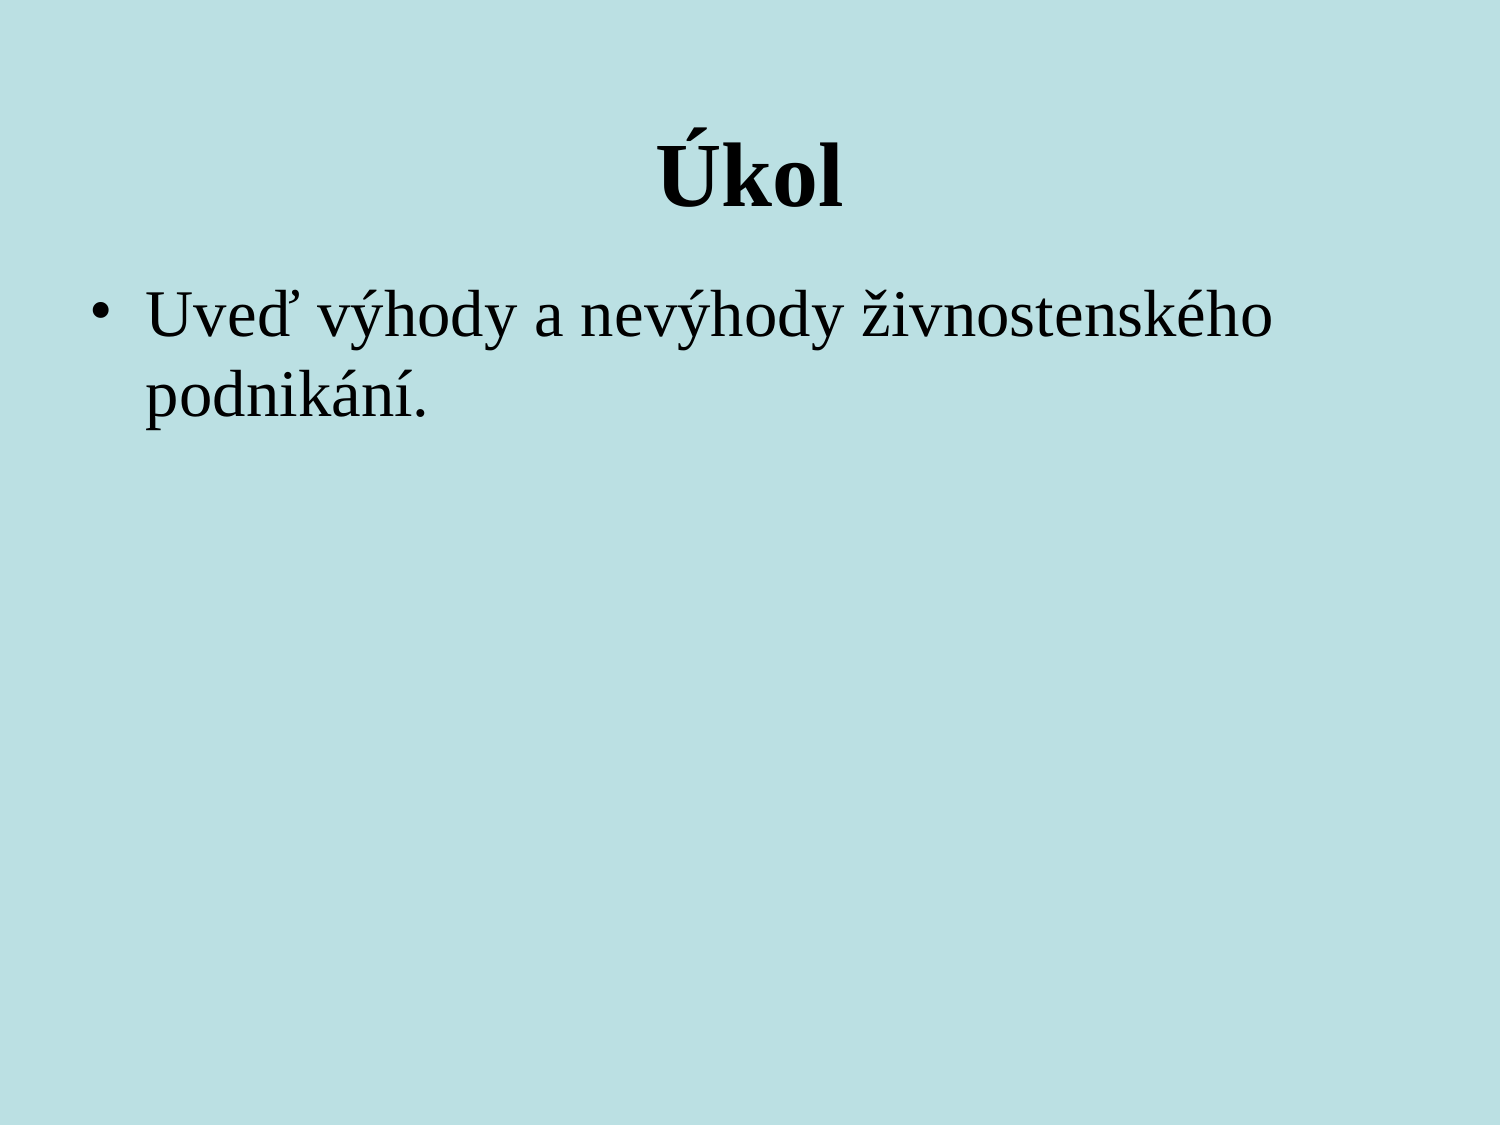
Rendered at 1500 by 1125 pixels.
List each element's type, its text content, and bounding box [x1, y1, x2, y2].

title Úkol [75, 44, 1426, 233]
list Uveď výhody a nevýhody živnostenského podnikání. [75, 262, 1426, 1006]
